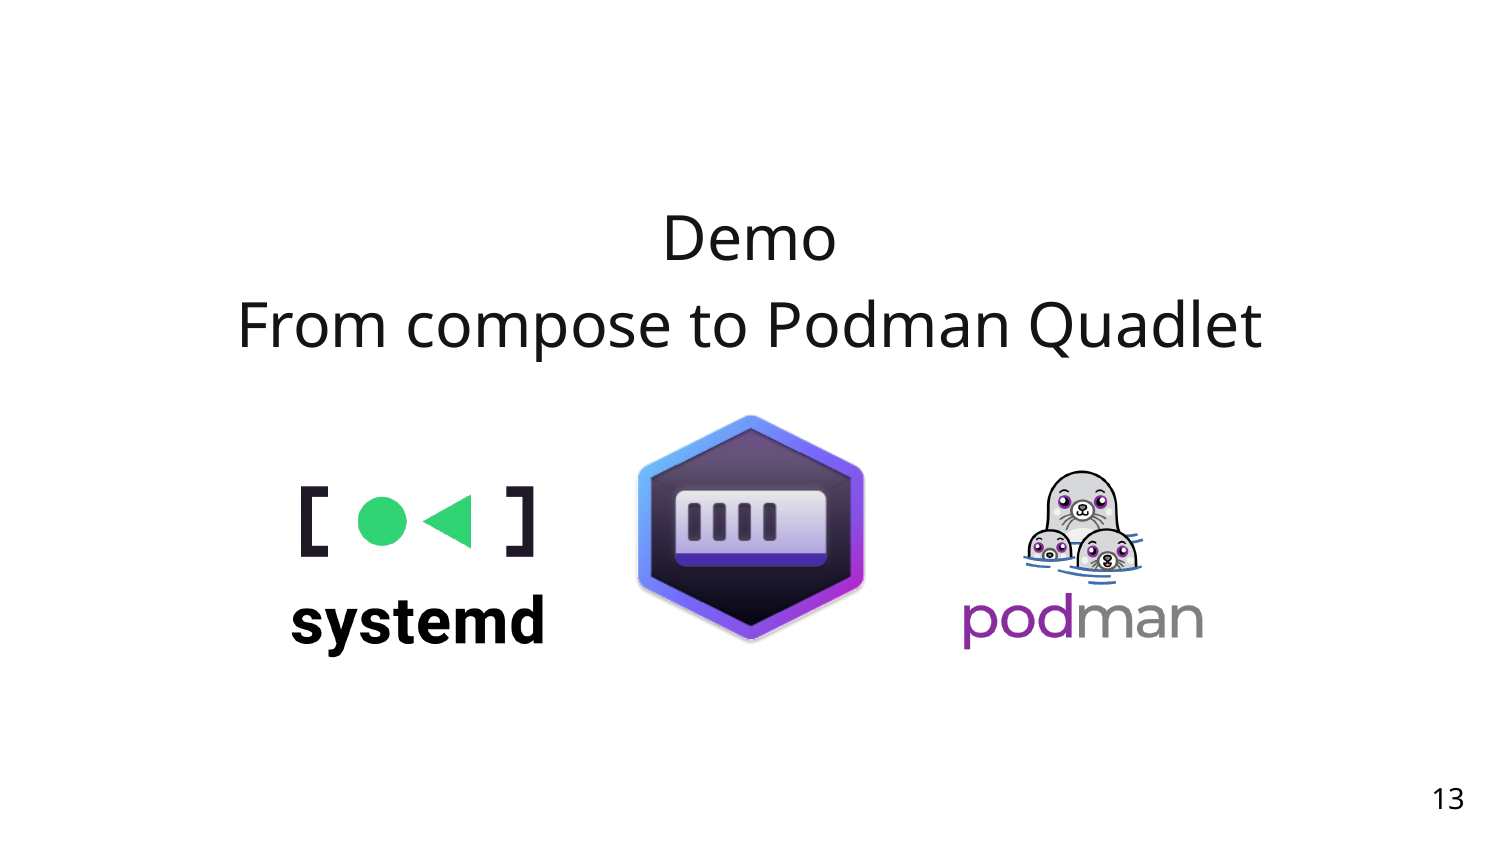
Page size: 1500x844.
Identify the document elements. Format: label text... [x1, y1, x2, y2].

picture [282, 436, 552, 707]
picture [948, 445, 1218, 666]
slide_number <number> [1389, 764, 1480, 830]
picture [615, 395, 885, 666]
title Demo From compose to Podman Quadlet [51, 187, 1449, 372]
